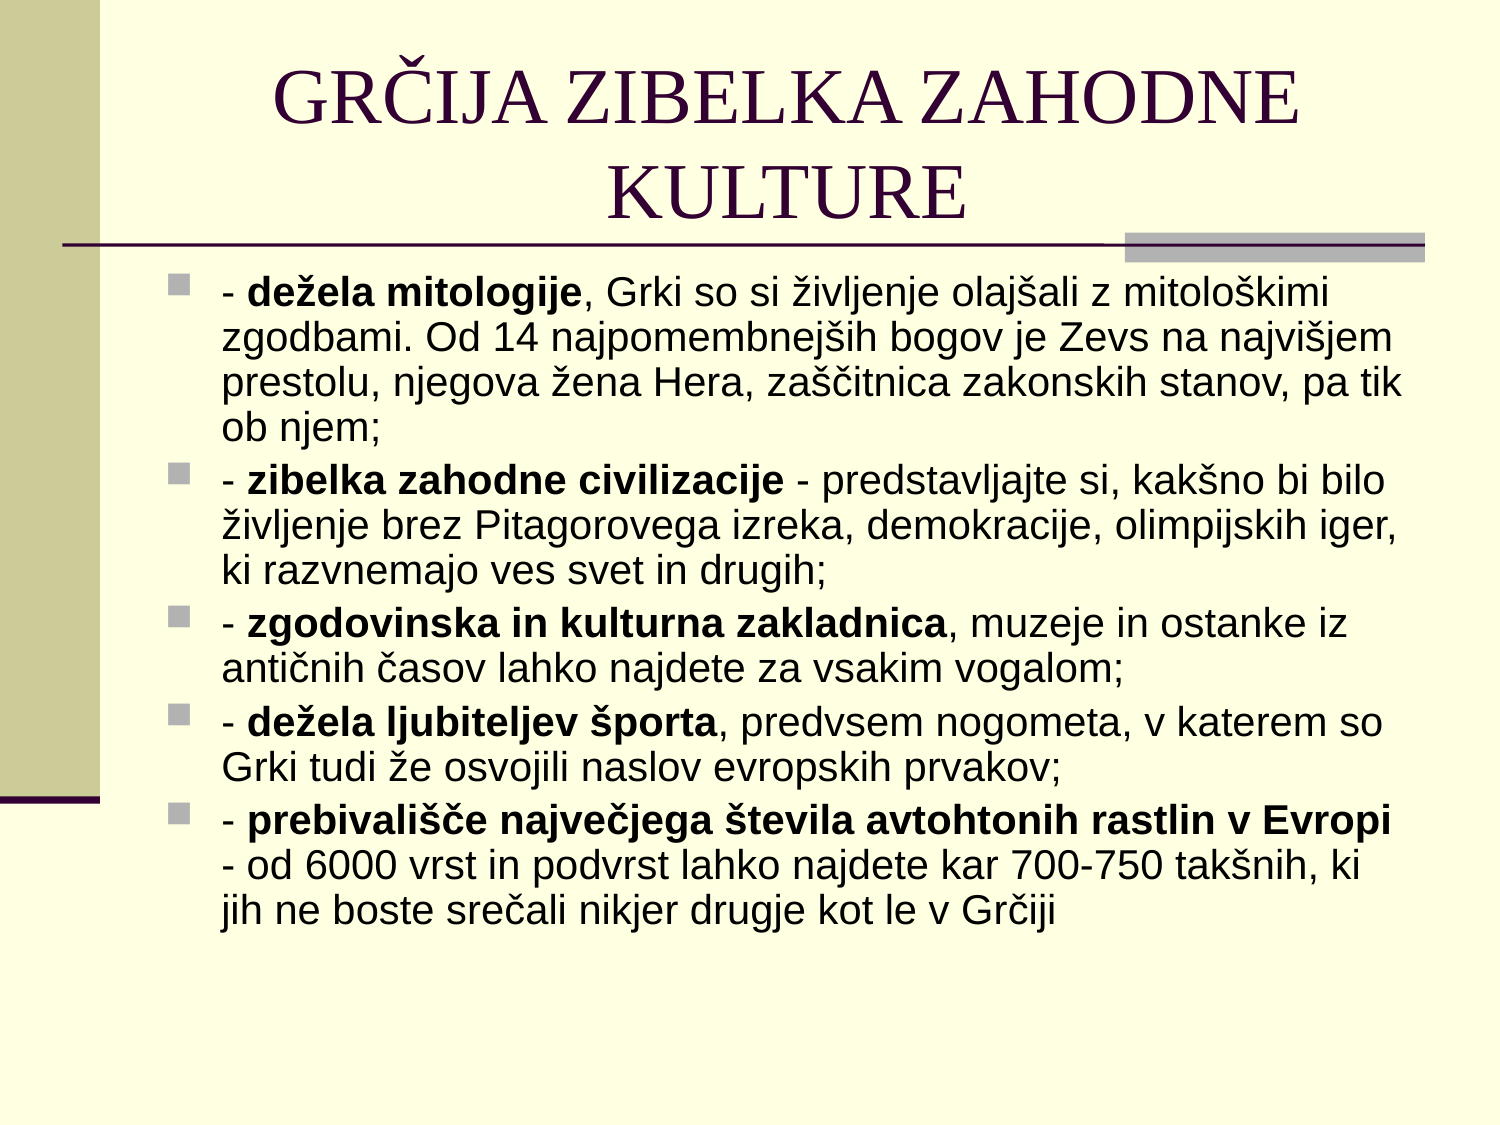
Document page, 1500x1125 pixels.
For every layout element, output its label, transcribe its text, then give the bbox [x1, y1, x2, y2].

title GRČIJA ZIBELKA ZAHODNE KULTURE [150, 45, 1425, 234]
list - dežela mitologije, Grki so si življenje olajšali z mitološkimi zgodbami. Od 14 najpomembnejših bogov je Zevs na najvišjem prestolu, njegova žena Hera, zaščitnica zakonskih stanov, pa tik ob njem; - zibelka zahodne civilizacije - predstavljajte si, kakšno bi bilo življenje brez Pitagorovega izreka, demokracije, olimpijskih iger, ki razvnemajo ves svet in drugih; - zgodovinska in kulturna zakladnica, muzeje in ostanke iz antičnih časov lahko najdete za vsakim vogalom; - dežela ljubiteljev športa, predvsem nogometa, v katerem so Grki tudi že osvojili naslov evropskih prvakov; - prebivališče največjega števila avtohtonih rastlin v Evropi - od 6000 vrst in podvrst lahko najdete kar 700-750 takšnih, ki jih ne boste srečali nikjer drugje kot le v Grčiji [150, 262, 1425, 1006]
